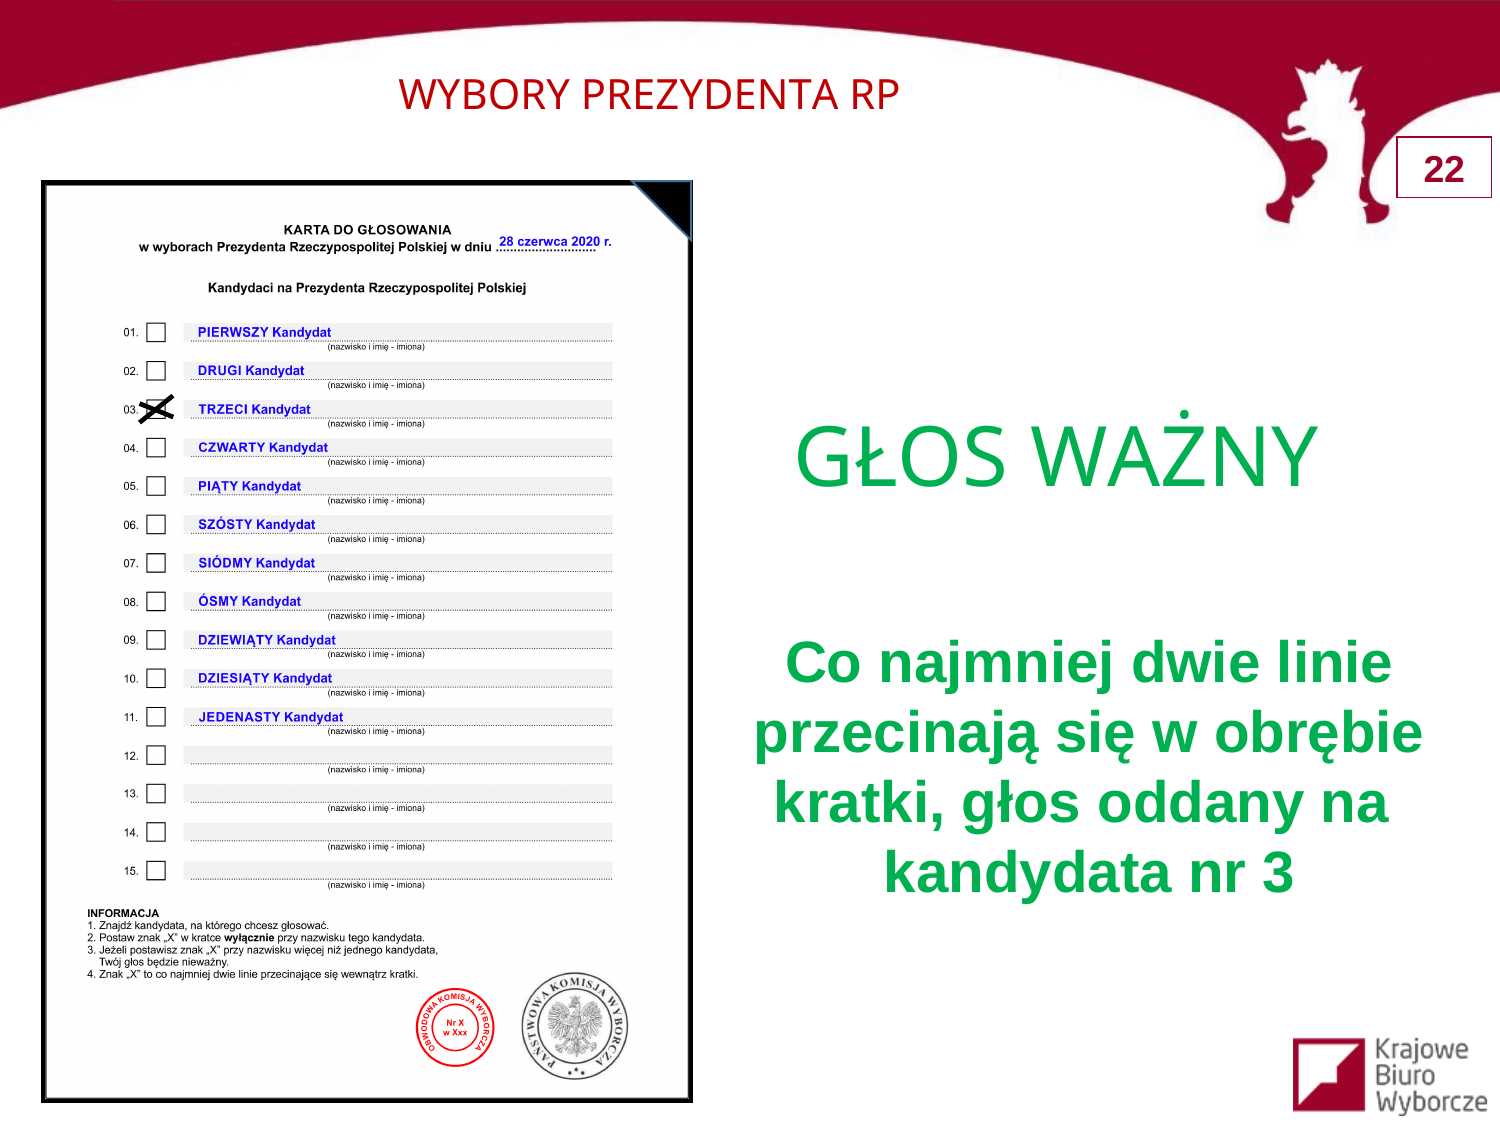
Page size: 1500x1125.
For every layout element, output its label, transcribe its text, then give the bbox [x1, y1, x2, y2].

text_box GŁOS WAŻNY [755, 395, 1358, 512]
picture [0, 0, 1500, 262]
text_box Co najmniej dwie linie przecinają się w obrębie kratki, głos oddany na kandydata nr 3 [696, 616, 1483, 913]
picture [45, 184, 689, 1099]
picture [1293, 1035, 1489, 1118]
text_box [631, 181, 692, 241]
text_box WYBORY PREZYDENTA RP [147, 59, 1152, 126]
